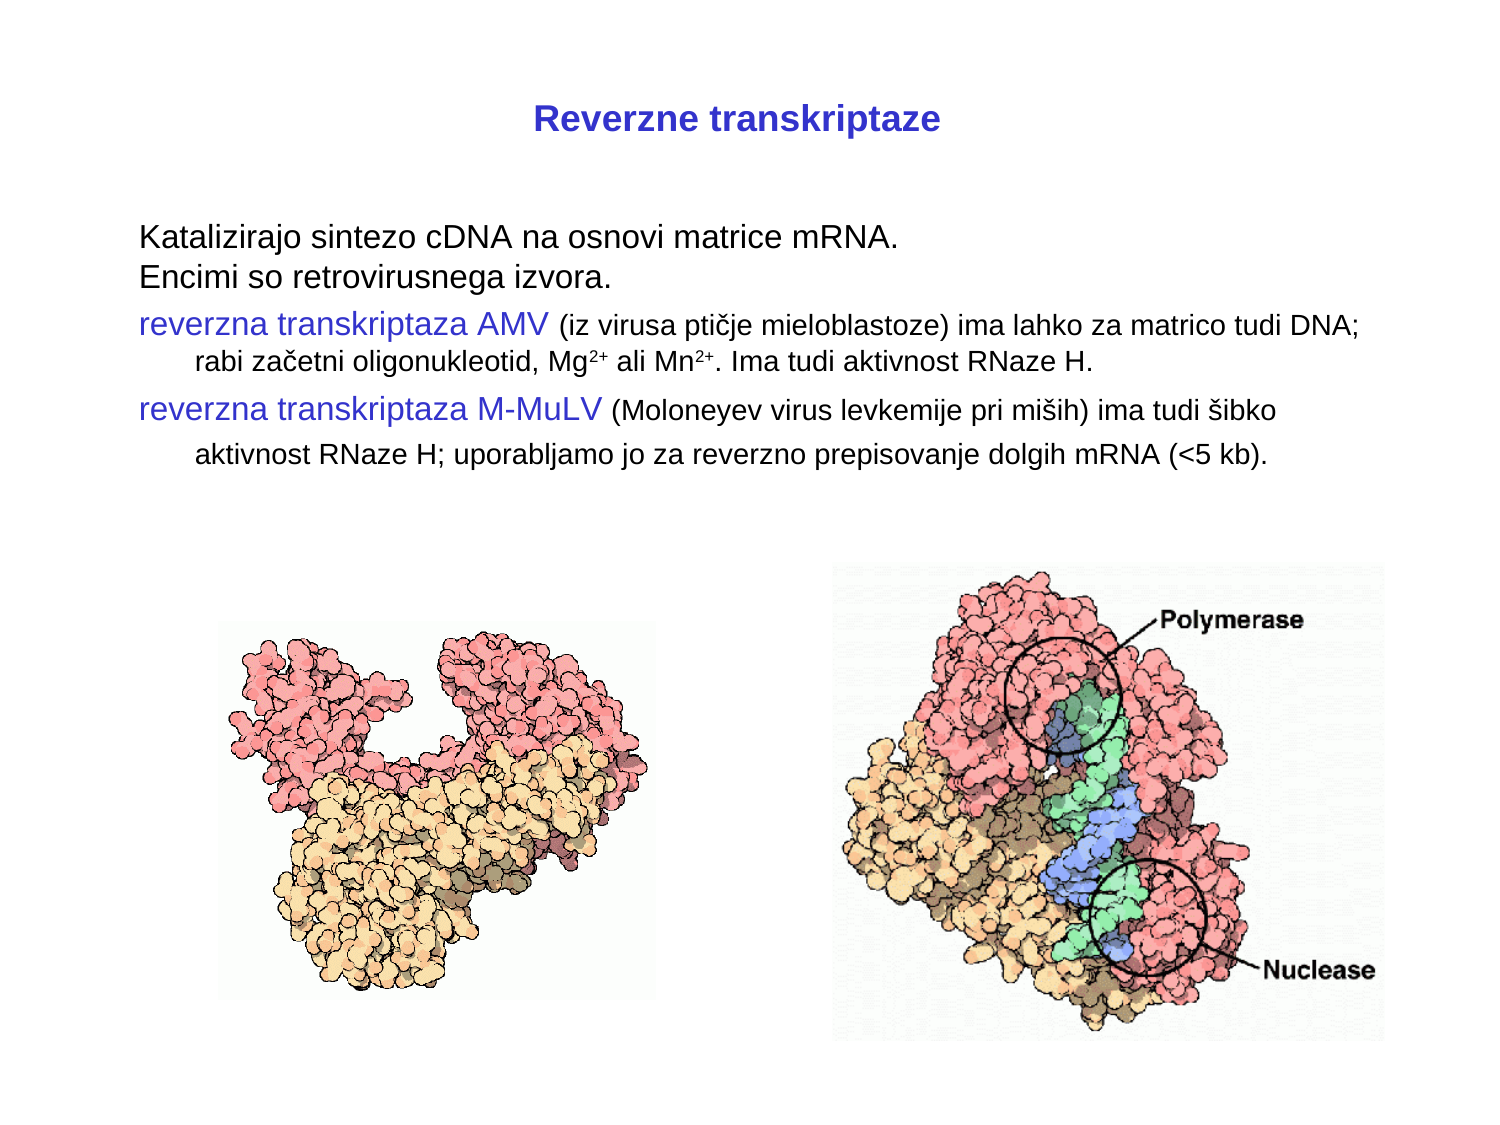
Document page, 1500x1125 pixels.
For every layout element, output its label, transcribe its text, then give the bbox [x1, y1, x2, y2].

picture [218, 621, 656, 1000]
text_box Reverzne transkriptaze [99, 86, 1375, 148]
picture [832, 562, 1385, 1041]
text_box Katalizirajo sintezo cDNA na osnovi matrice mRNA. Encimi so retrovirusnega izvora. reverzna transkriptaza AMV (iz virusa ptičje mieloblastoze) ima lahko za matrico tudi DNA; rabi začetni oligonukleotid, Mg2+ ali Mn2+. Ima tudi aktivnost RNaze H. reverzna transkriptaza M-MuLV (Moloneyev virus levkemije pri miših) ima tudi šibko aktivnost RNaze H; uporabljamo jo za reverzno prepisovanje dolgih mRNA (<5 kb). [123, 207, 1384, 516]
